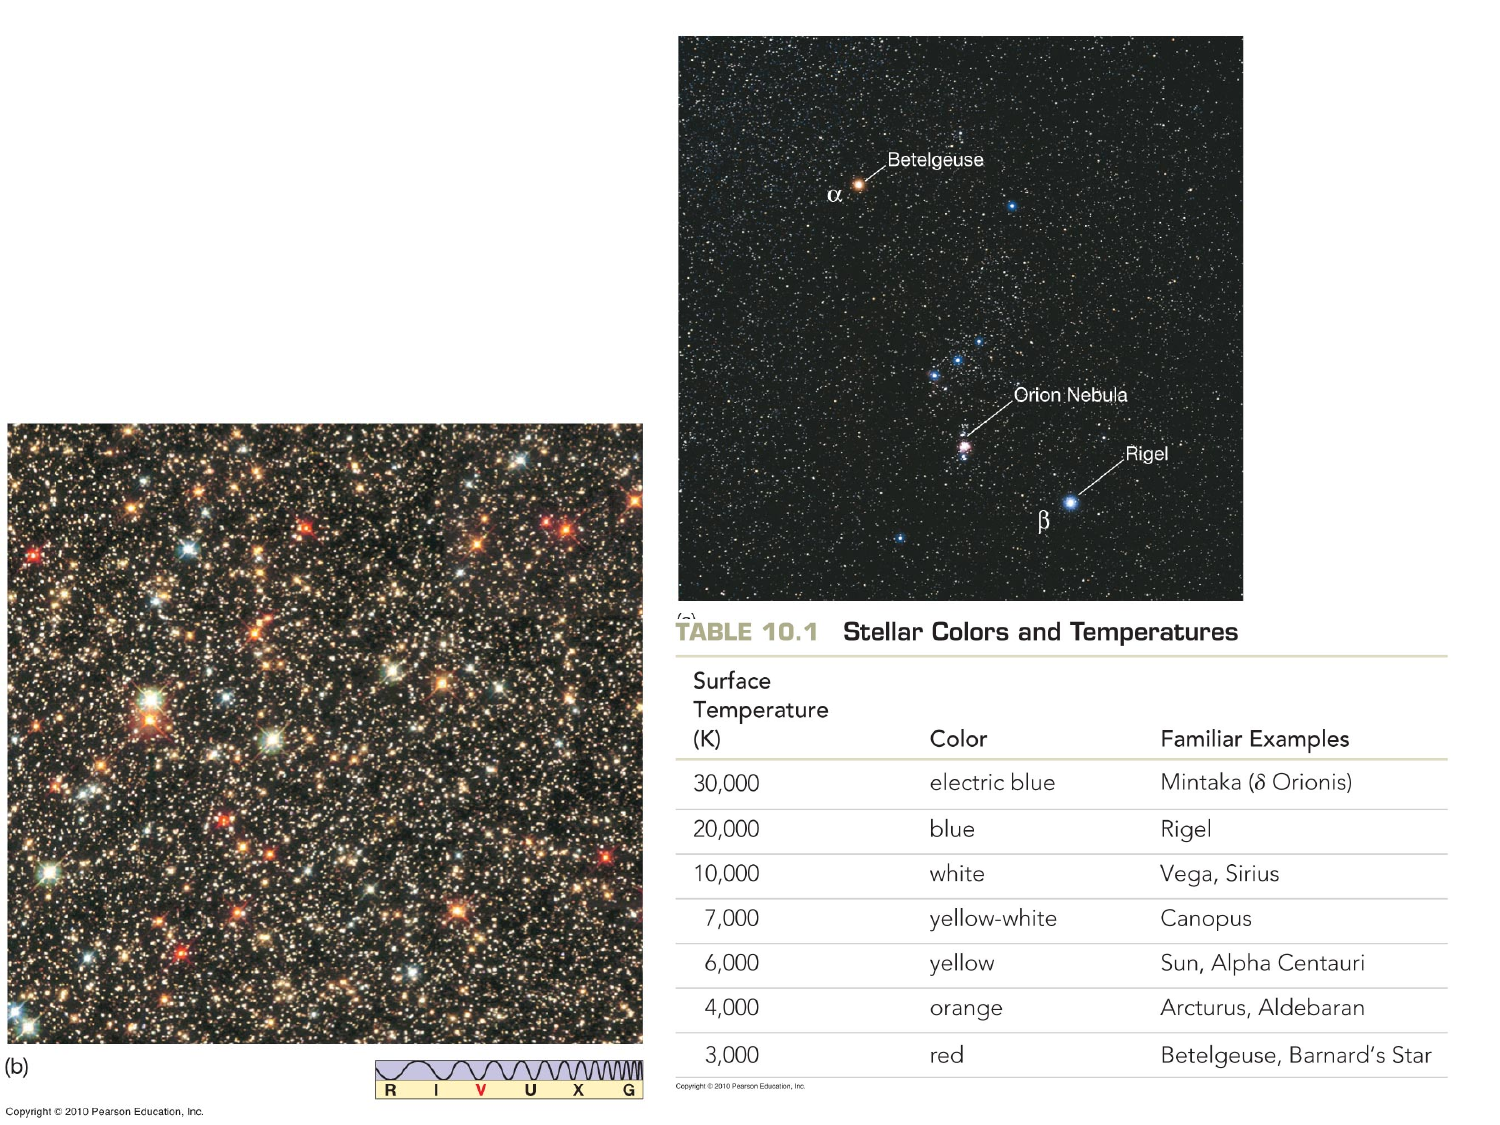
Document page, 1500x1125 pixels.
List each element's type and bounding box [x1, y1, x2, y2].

picture [672, 31, 1451, 1095]
picture [0, 418, 648, 1125]
